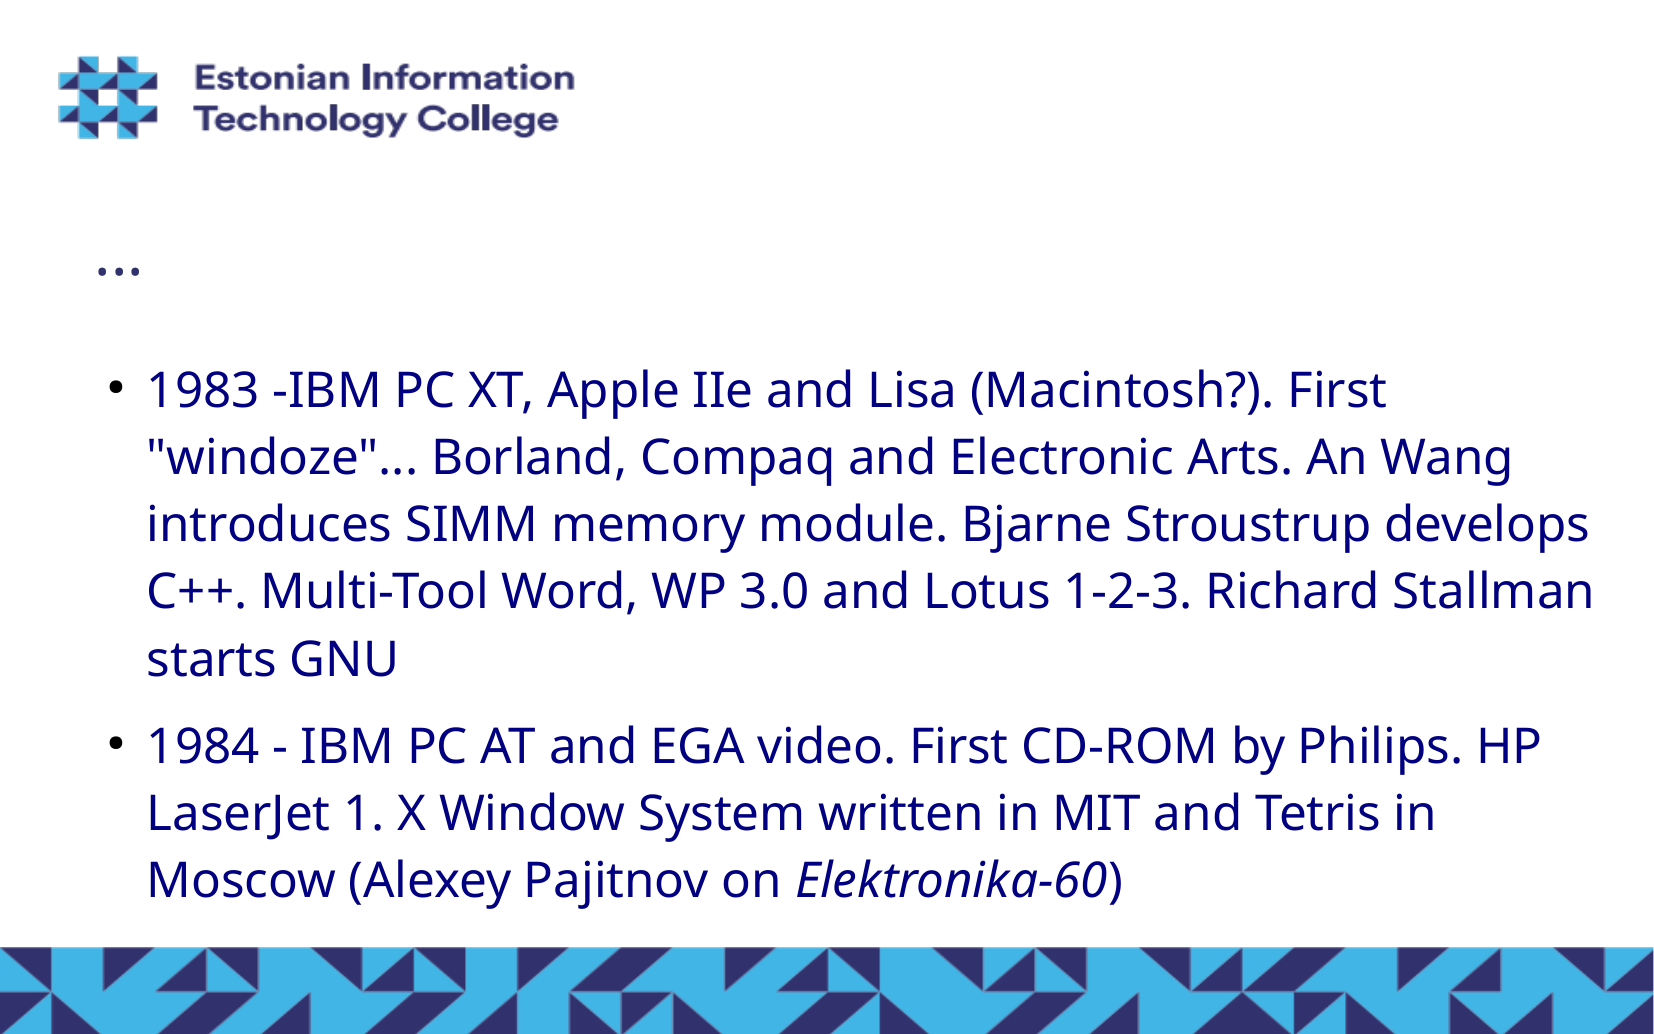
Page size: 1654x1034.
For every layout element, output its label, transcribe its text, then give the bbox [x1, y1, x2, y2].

title ... [94, 165, 1231, 338]
list 1983 -IBM PC XT, Apple IIe and Lisa (Macintosh?). First "windoze"... Borland, Compaq and Electronic Arts. An Wang introduces SIMM memory module. Bjarne Stroustrup develops C++. Multi-Tool Word, WP 3.0 and Lotus 1-2-3. Richard Stallman starts GNU 1984 - IBM PC AT and EGA video. First CD-ROM by Philips. HP LaserJet 1. X Window System written in MIT and Tetris in Moscow (Alexey Pajitnov on Elektronika-60) [94, 354, 1607, 922]
